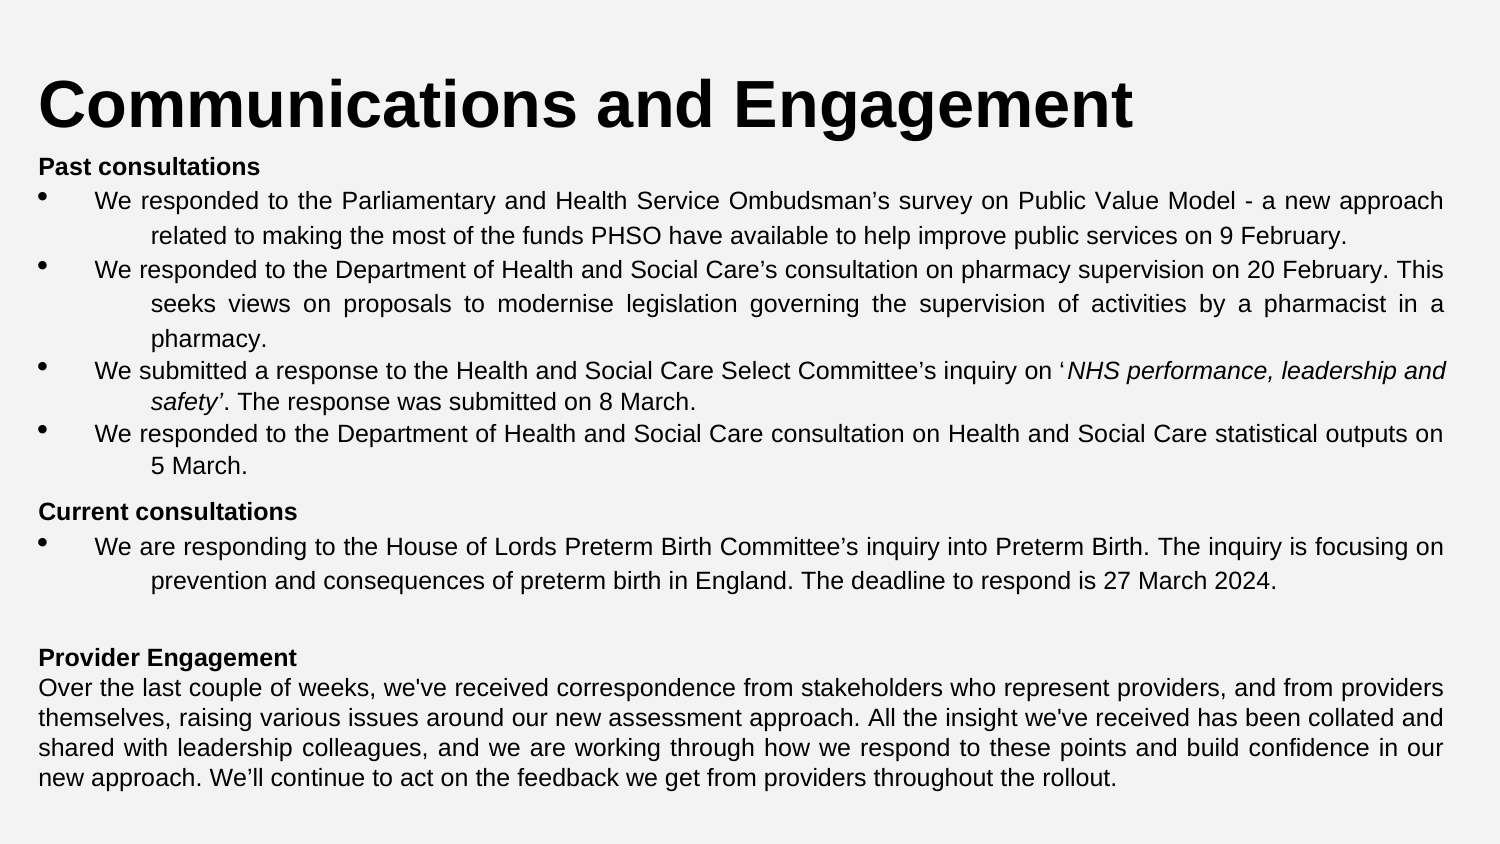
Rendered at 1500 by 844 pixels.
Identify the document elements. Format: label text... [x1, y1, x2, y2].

title Communications and Engagement [23, 53, 1374, 135]
text_box Past consultations We responded to the Parliamentary and Health Service Ombudsman’s survey on Public Value Model - a new approach related to making the most of the funds PHSO have available to help improve public services on 9 February. We responded to the Department of Health and Social Care’s consultation on pharmacy supervision on 20 February. This seeks views on proposals to modernise legislation governing the supervision of activities by a pharmacist in a pharmacy. We submitted a response to the Health and Social Care Select Committee’s inquiry on ‘NHS performance, leadership and safety’. The response was submitted on 8 March. We responded to the Department of Health and Social Care consultation on Health and Social Care statistical outputs on 5 March. Current consultations We are responding to the House of Lords Preterm Birth Committee’s inquiry into Preterm Birth. The inquiry is focusing on prevention and consequences of preterm birth in England. The deadline to respond is 27 March 2024. Provider Engagement Over the last couple of weeks, we've received correspondence from stakeholders who represent providers, and from providers themselves, raising various issues around our new assessment approach. All the insight we've received has been collated and shared with leadership colleagues, and we are working through how we respond to these points and build confidence in our new approach. We’ll continue to act on the feedback we get from providers throughout the rollout. [23, 135, 1463, 776]
